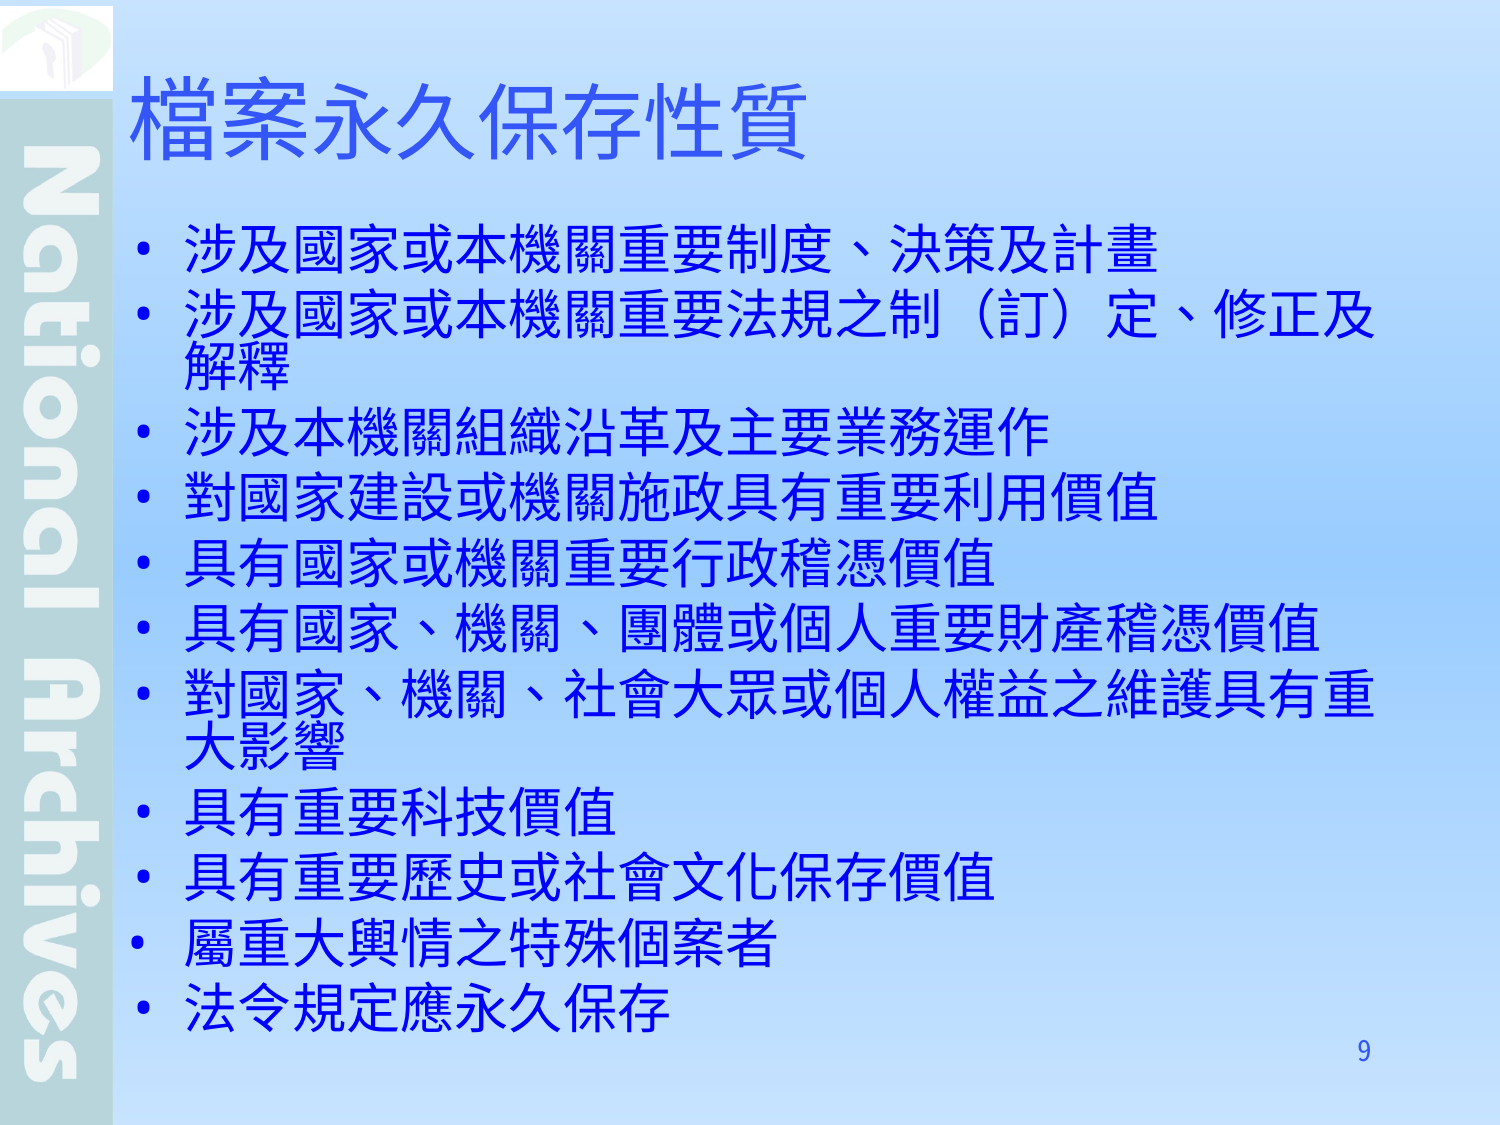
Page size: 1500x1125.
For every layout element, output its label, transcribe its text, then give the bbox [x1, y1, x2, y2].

picture [0, 99, 113, 1125]
list 涉及國家或本機關重要制度、決策及計畫 涉及國家或本機關重要法規之制（訂）定、修正及解釋 涉及本機關組織沿革及主要業務運作 對國家建設或機關施政具有重要利用價值 具有國家或機關重要行政稽憑價值 具有國家、機關、團體或個人重要財產稽憑價值 對國家、機關、社會大眾或個人權益之維護具有重大影響 具有重要科技價值 具有重要歷史或社會文化保存價值 屬重大輿情之特殊個案者 法令規定應永久保存 [112, 220, 1438, 1125]
picture [0, 6, 113, 91]
title 檔案永久保存性質 [112, 35, 1388, 200]
